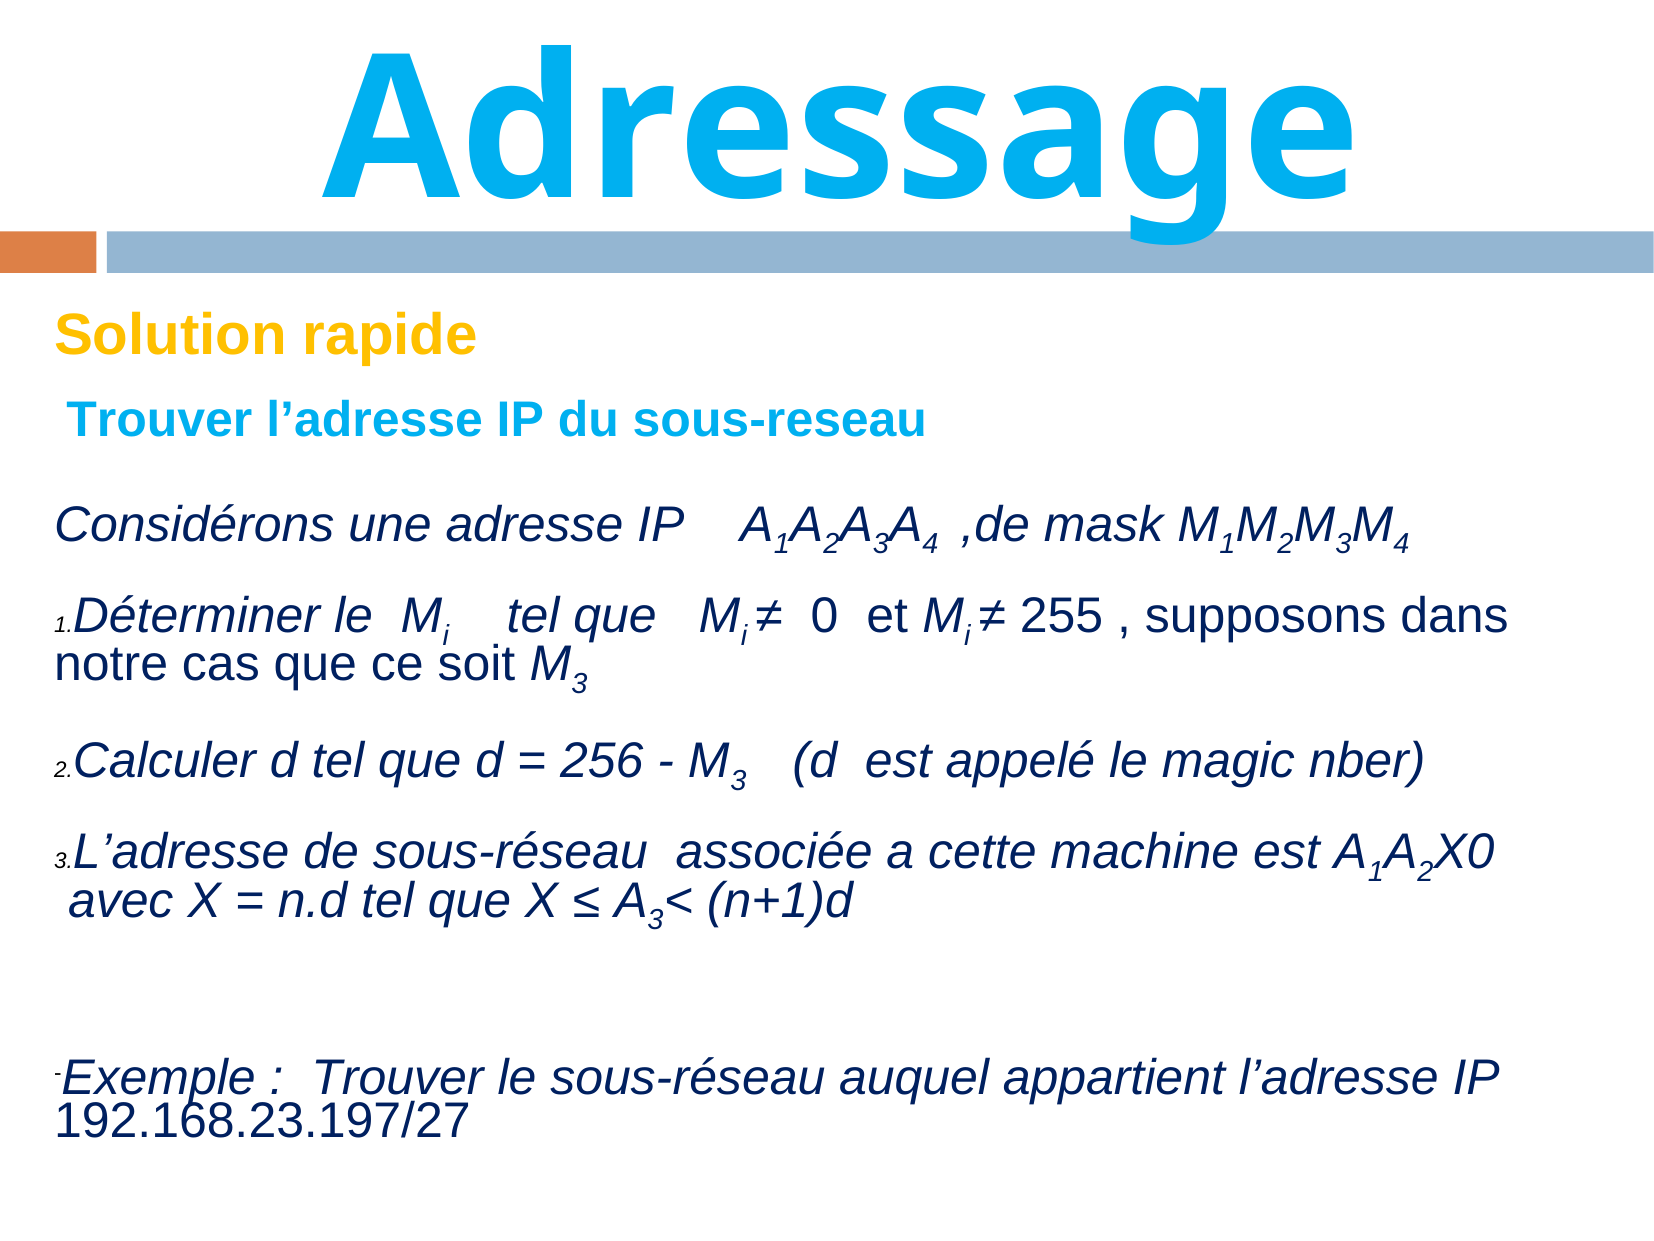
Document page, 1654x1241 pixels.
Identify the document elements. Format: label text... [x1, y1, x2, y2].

text_box Solution rapide [39, 307, 1654, 373]
text_box Adressage [123, 41, 1530, 249]
text_box Considérons une adresse IP A1A2A3A4 ,de mask M1M2M3M4 Déterminer le Mi tel que Mi ≠ 0 et Mi ≠ 255 , supposons dans notre cas que ce soit M3 Calculer d tel que d = 256 - M3 (d est appelé le magic nber) L’adresse de sous-réseau associée a cette machine est A1A2X0 avec X = n.d tel que X ≤ A3< (n+1)d Exemple : Trouver le sous-réseau auquel appartient l’adresse IP 192.168.23.197/27 [39, 495, 1527, 1239]
text_box Trouver l’adresse IP du sous-reseau [51, 395, 1065, 454]
